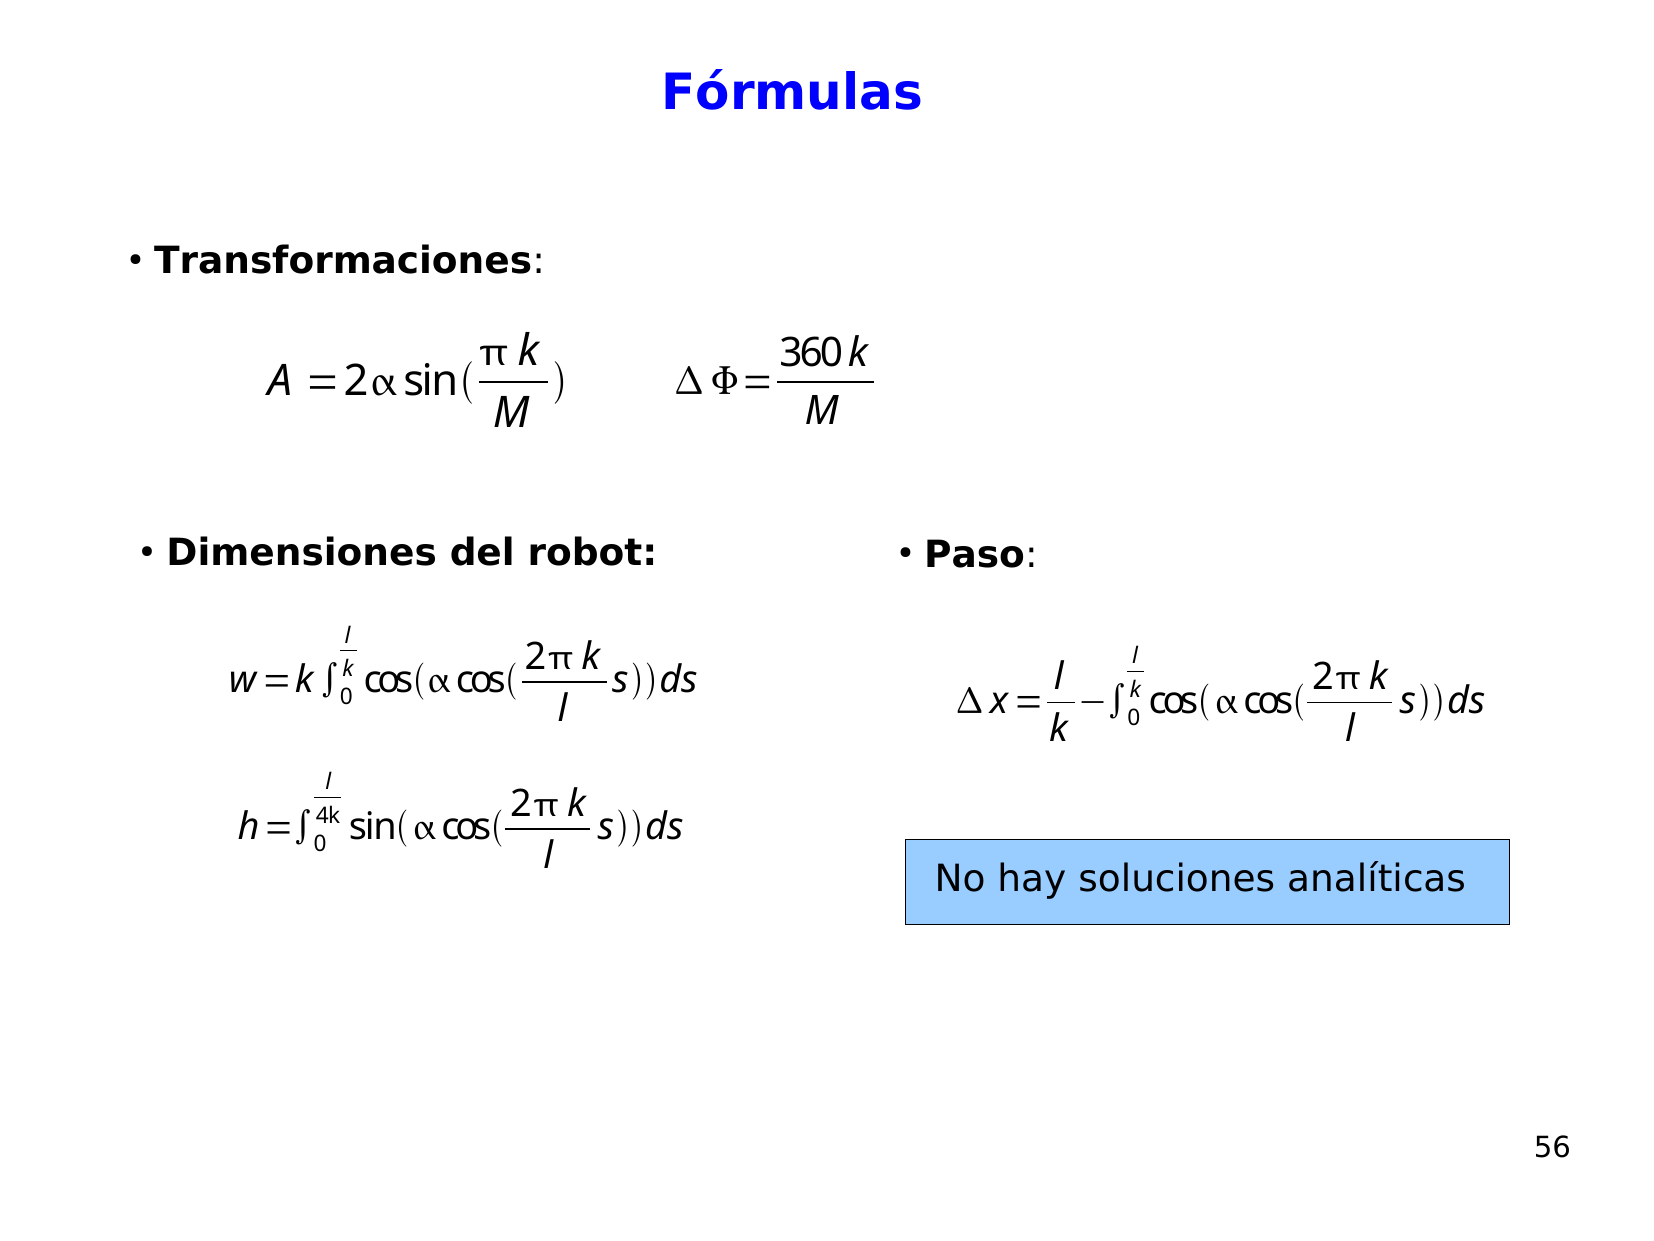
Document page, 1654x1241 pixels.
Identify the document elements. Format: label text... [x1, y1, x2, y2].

text_box [905, 839, 1510, 925]
chart [947, 642, 1496, 753]
text_box No hay soluciones analíticas [919, 848, 1482, 908]
text_box Transformaciones: [114, 231, 560, 290]
text_box Fórmulas [646, 55, 938, 129]
text_box Dimensiones del robot: [125, 523, 686, 582]
chart [216, 621, 709, 733]
chart [256, 324, 576, 439]
chart [228, 768, 694, 879]
text_box Paso: [884, 525, 1065, 584]
chart [665, 328, 886, 435]
